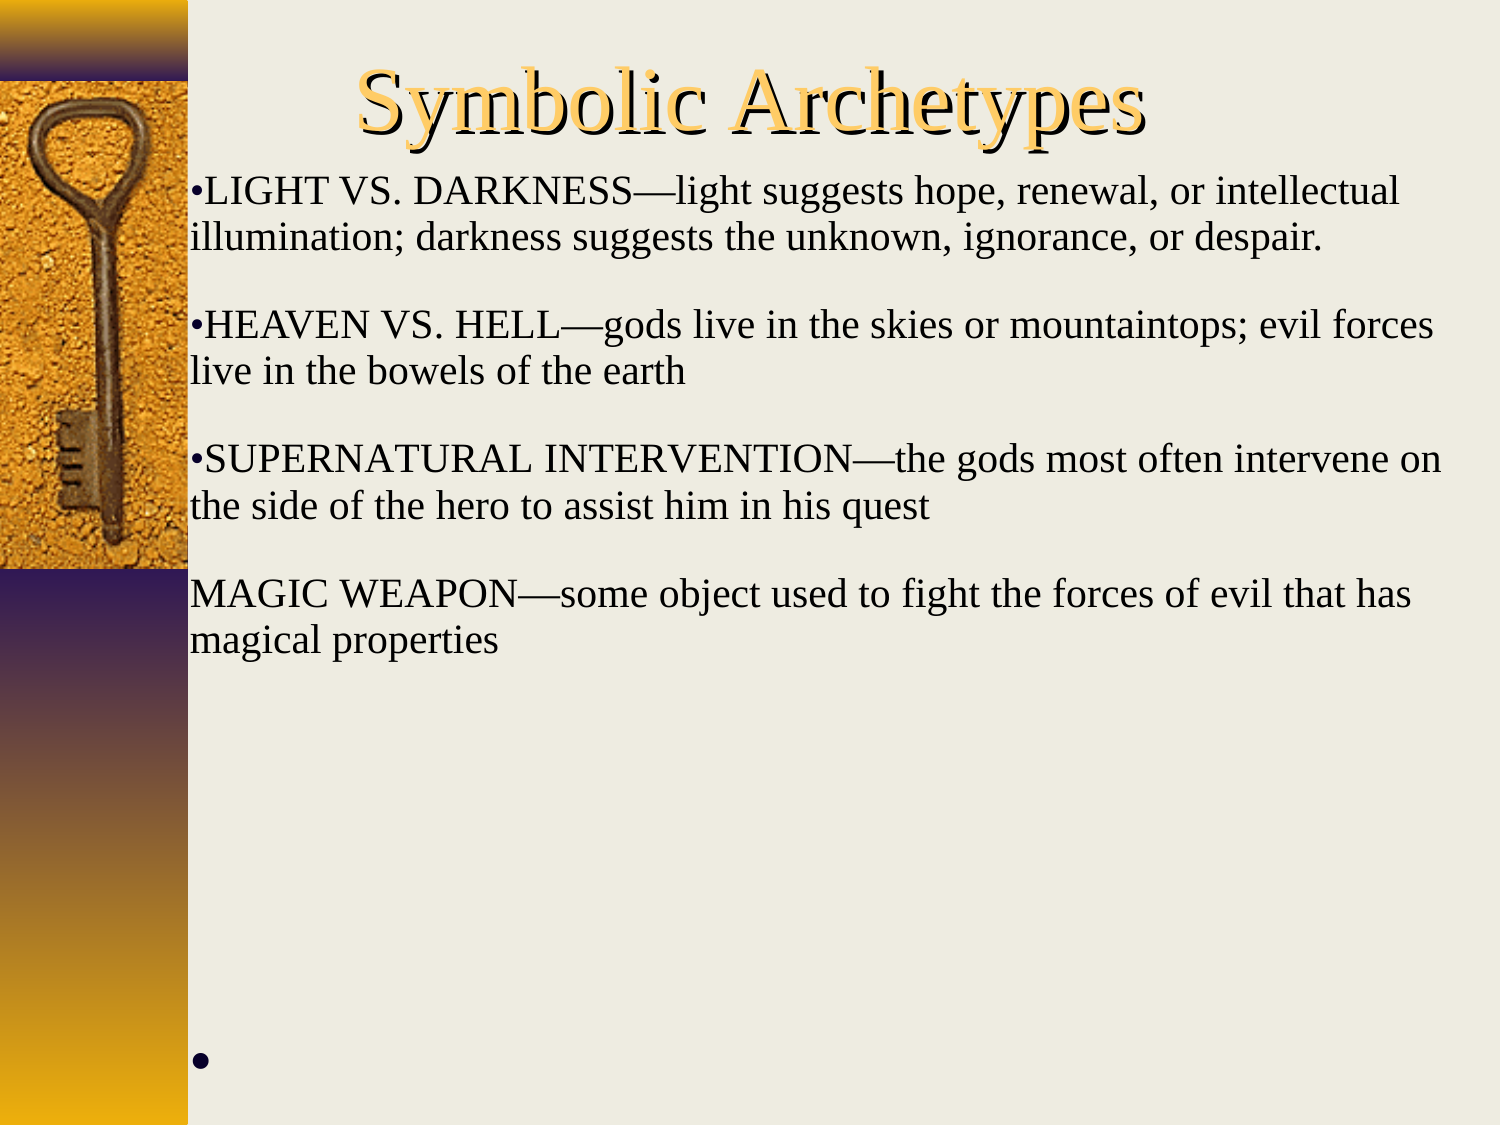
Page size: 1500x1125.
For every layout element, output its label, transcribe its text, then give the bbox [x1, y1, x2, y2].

text_box LIGHT VS. DARKNESS—light suggests hope, renewal, or intellectual illumination; darkness suggests the unknown, ignorance, or despair. HEAVEN VS. HELL—gods live in the skies or mountaintops; evil forces live in the bowels of the earth SUPERNATURAL INTERVENTION—the gods most often intervene on the side of the hero to assist him in his quest MAGIC WEAPON—some object used to fight the forces of evil that has magical properties [174, 159, 1463, 1125]
title Symbolic Archetypes [112, 0, 1388, 188]
